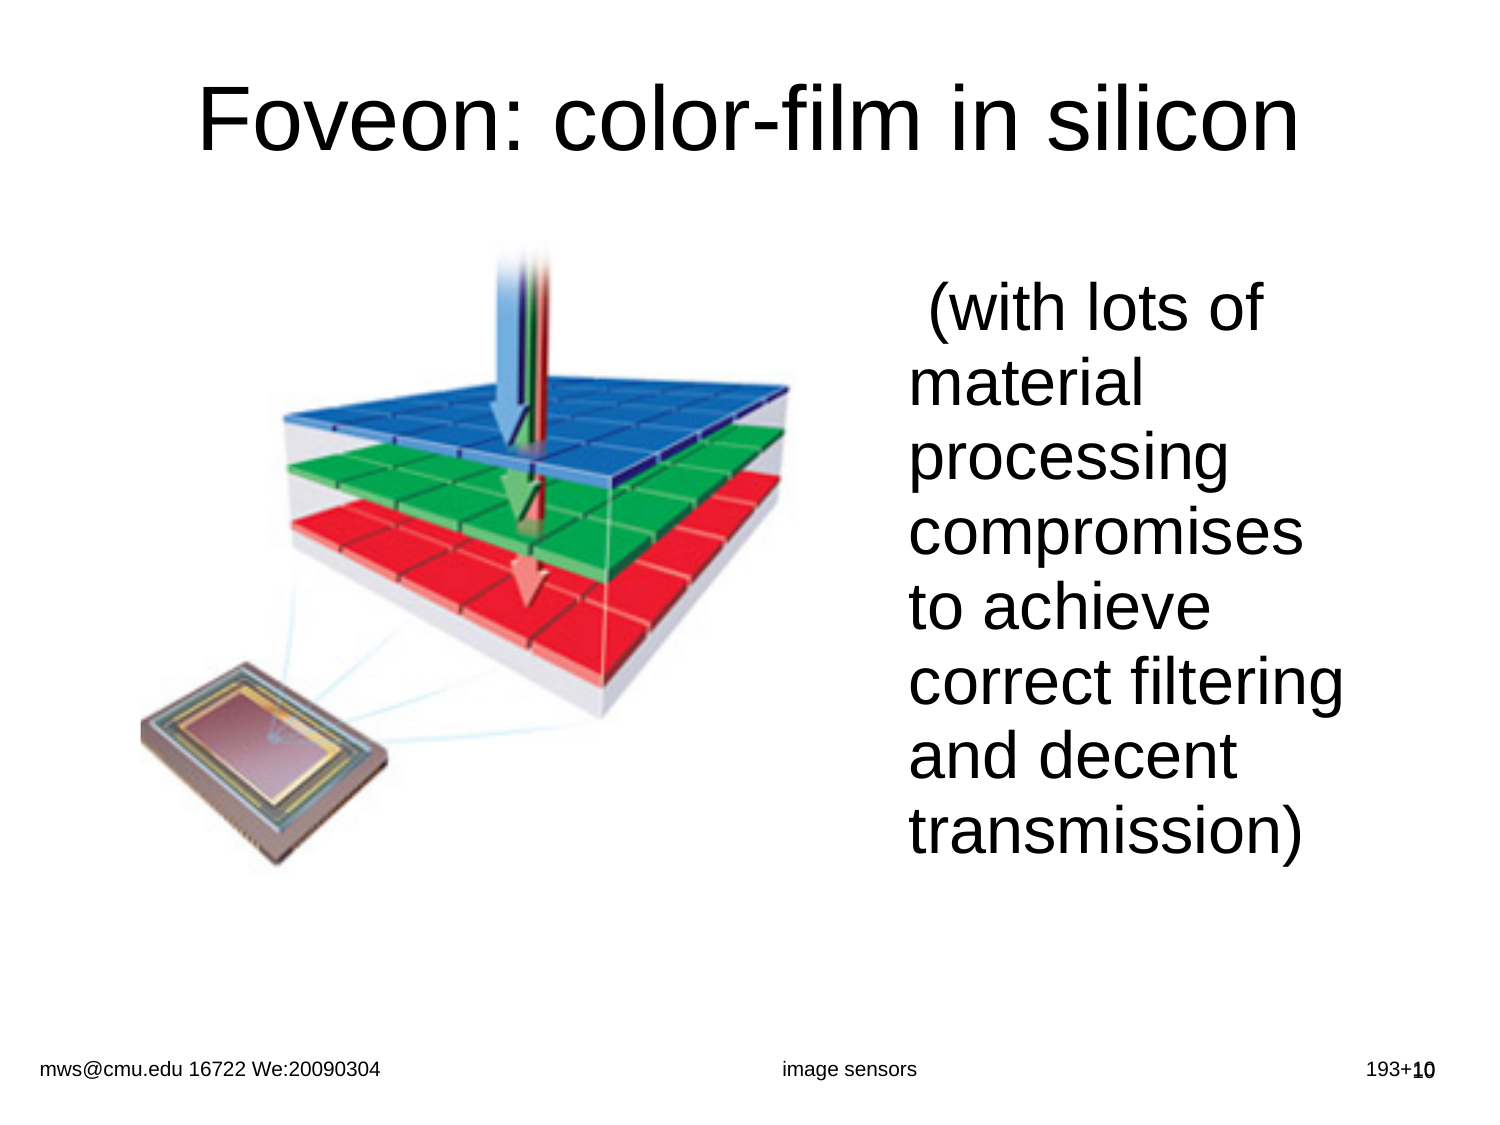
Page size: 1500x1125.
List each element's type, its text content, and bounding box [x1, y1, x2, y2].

picture [140, 240, 799, 893]
list (with lots of material processing compromises to achieve correct filtering and decent transmission) [837, 262, 1388, 913]
text_box <number> [1262, 1049, 1450, 1101]
title Foveon: color-film in silicon [112, 59, 1388, 178]
